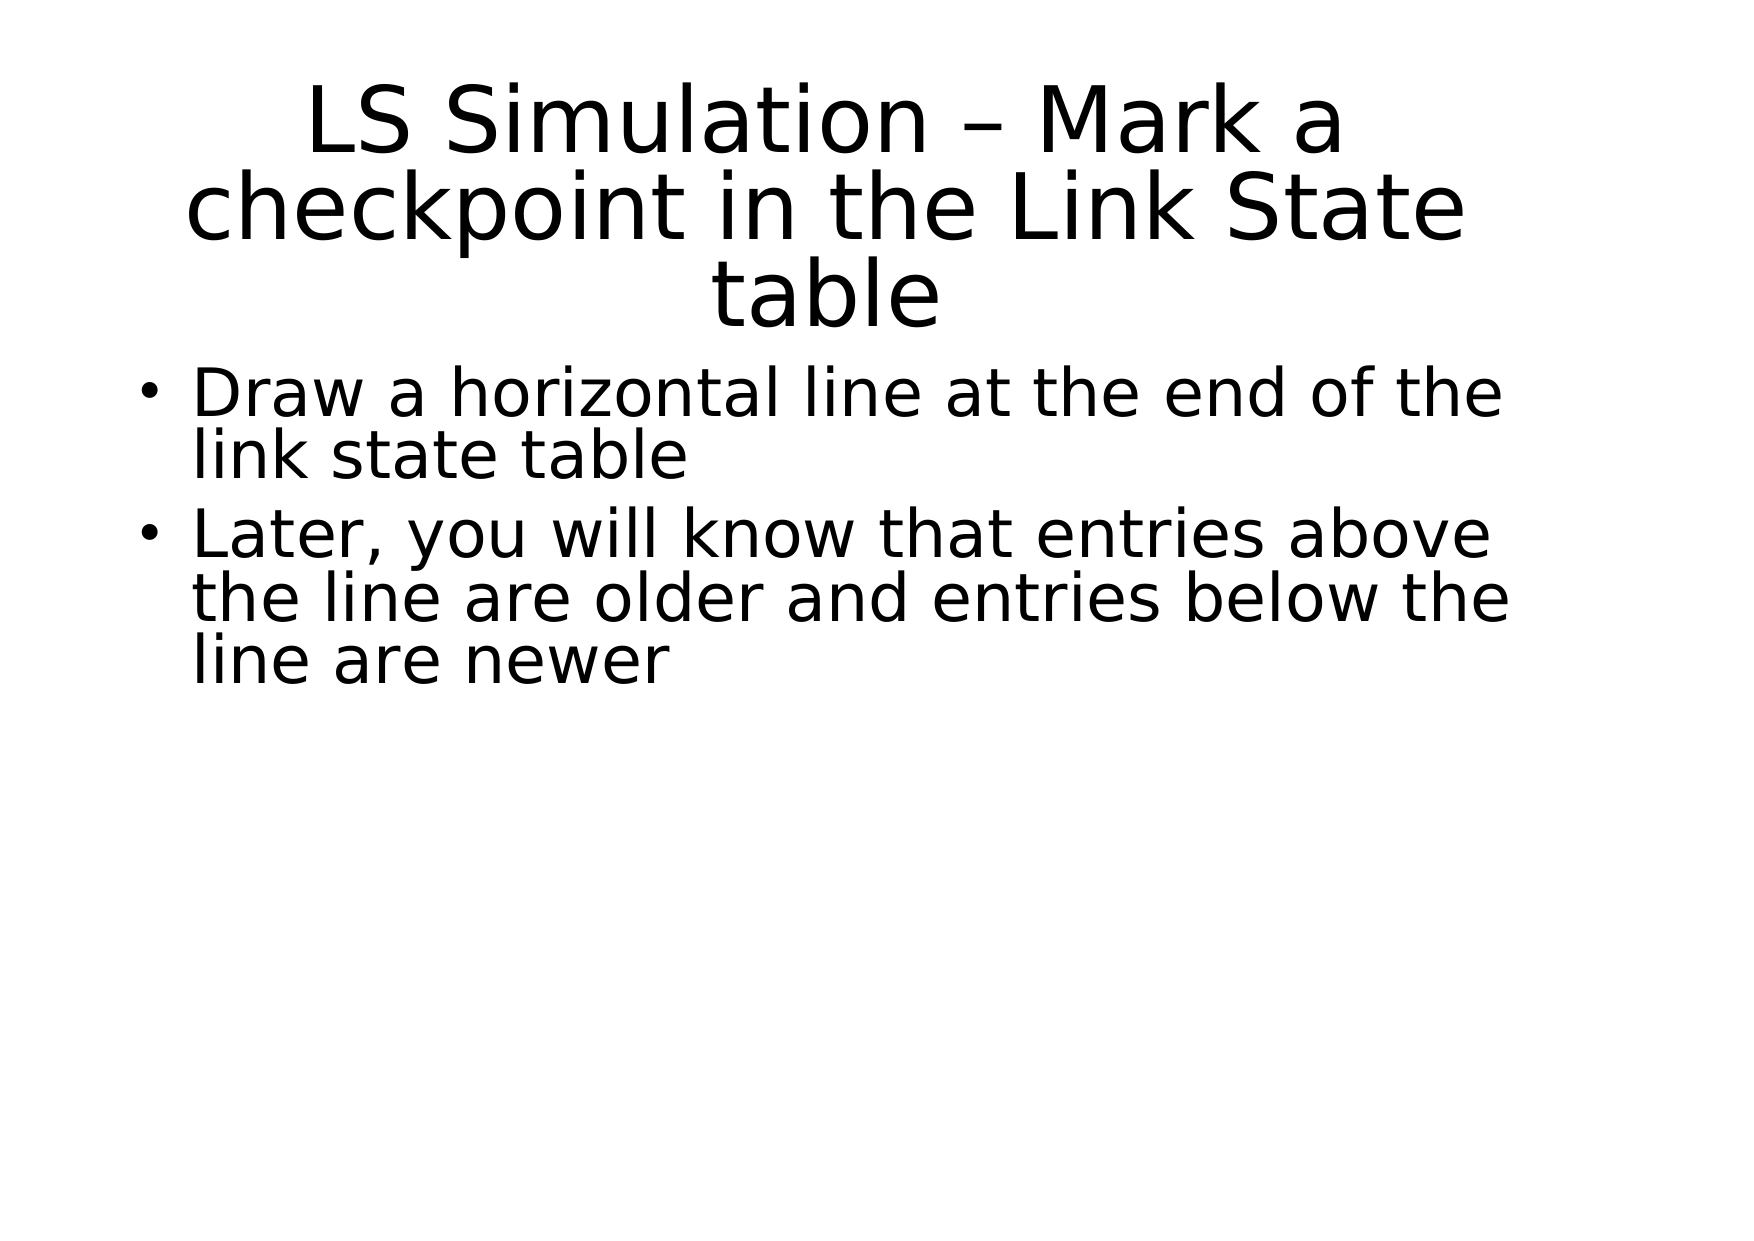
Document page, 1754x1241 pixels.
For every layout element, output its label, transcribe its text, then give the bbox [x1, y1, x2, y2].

list Draw a horizontal line at the end of the link state table Later, you will know that entries above the line are older and entries below the line are newer [123, 357, 1530, 1103]
title LS Simulation – Mark a checkpoint in the Link State table [123, 63, 1530, 357]
